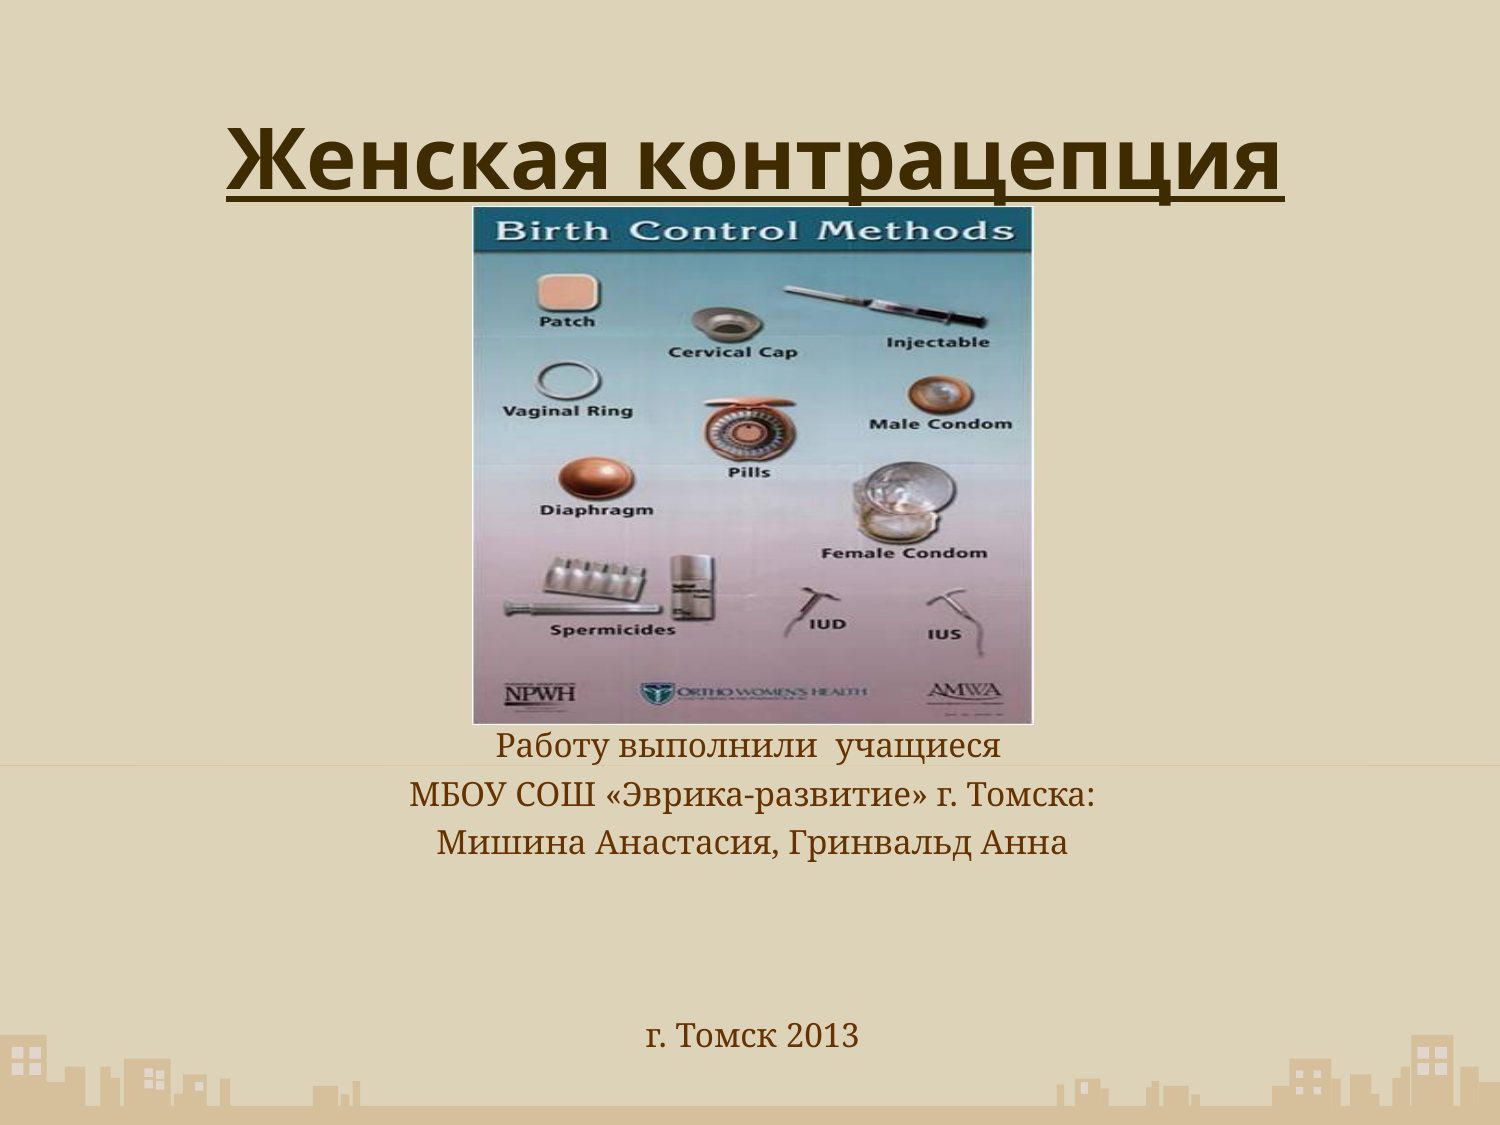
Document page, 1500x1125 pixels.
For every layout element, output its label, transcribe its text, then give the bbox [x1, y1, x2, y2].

title Женская контрацепция [118, 39, 1394, 207]
subtitle Работу выполнили учащиеся МБОУ СОШ «Эврика-развитие» г. Томска: Мишина Анастасия, Гринвальд Анна г. Томск 2013 [118, 531, 1388, 1063]
text_box [0, 1034, 1500, 1125]
picture [472, 206, 1034, 725]
